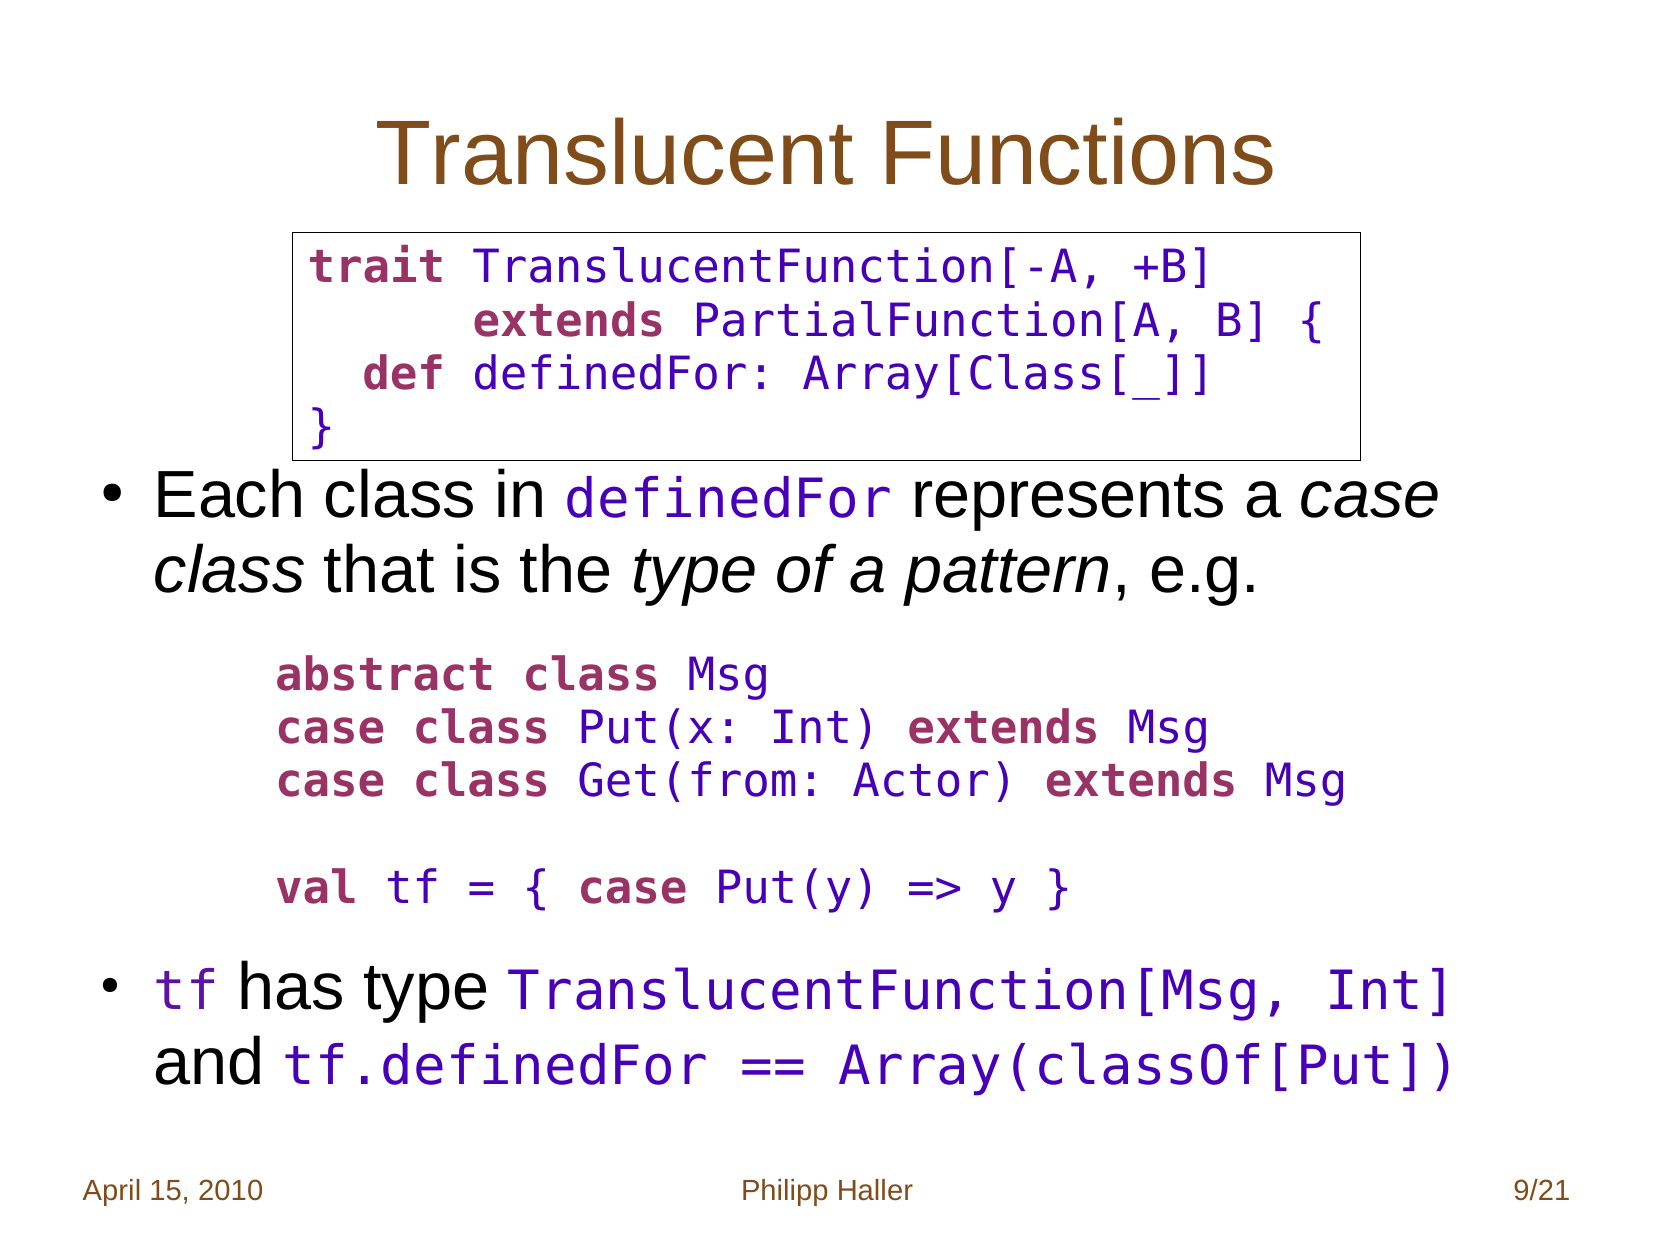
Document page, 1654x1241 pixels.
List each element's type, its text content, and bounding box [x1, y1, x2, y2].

title Translucent Functions [82, 49, 1571, 248]
text_box trait TranslucentFunction[-A, +B] extends PartialFunction[A, B] { def definedFor: Array[Class[_]] } [292, 232, 1361, 456]
list Each class in definedFor represents a case class that is the type of a pattern, e.g. tf has type TranslucentFunction[Msg, Int] and tf.definedFor == Array(classOf[Put]) [293, 456, 1360, 460]
text_box abstract class Msg case class Put(x: Int) extends Msg case class Get(from: Actor) extends Msg val tf = { case Put(y) => y } [260, 640, 1393, 916]
list Each class in definedFor represents a case class that is the type of a pattern, e.g. tf has type TranslucentFunction[Msg, Int] and tf.definedFor == Array(classOf[Put]) [82, 248, 1571, 1118]
